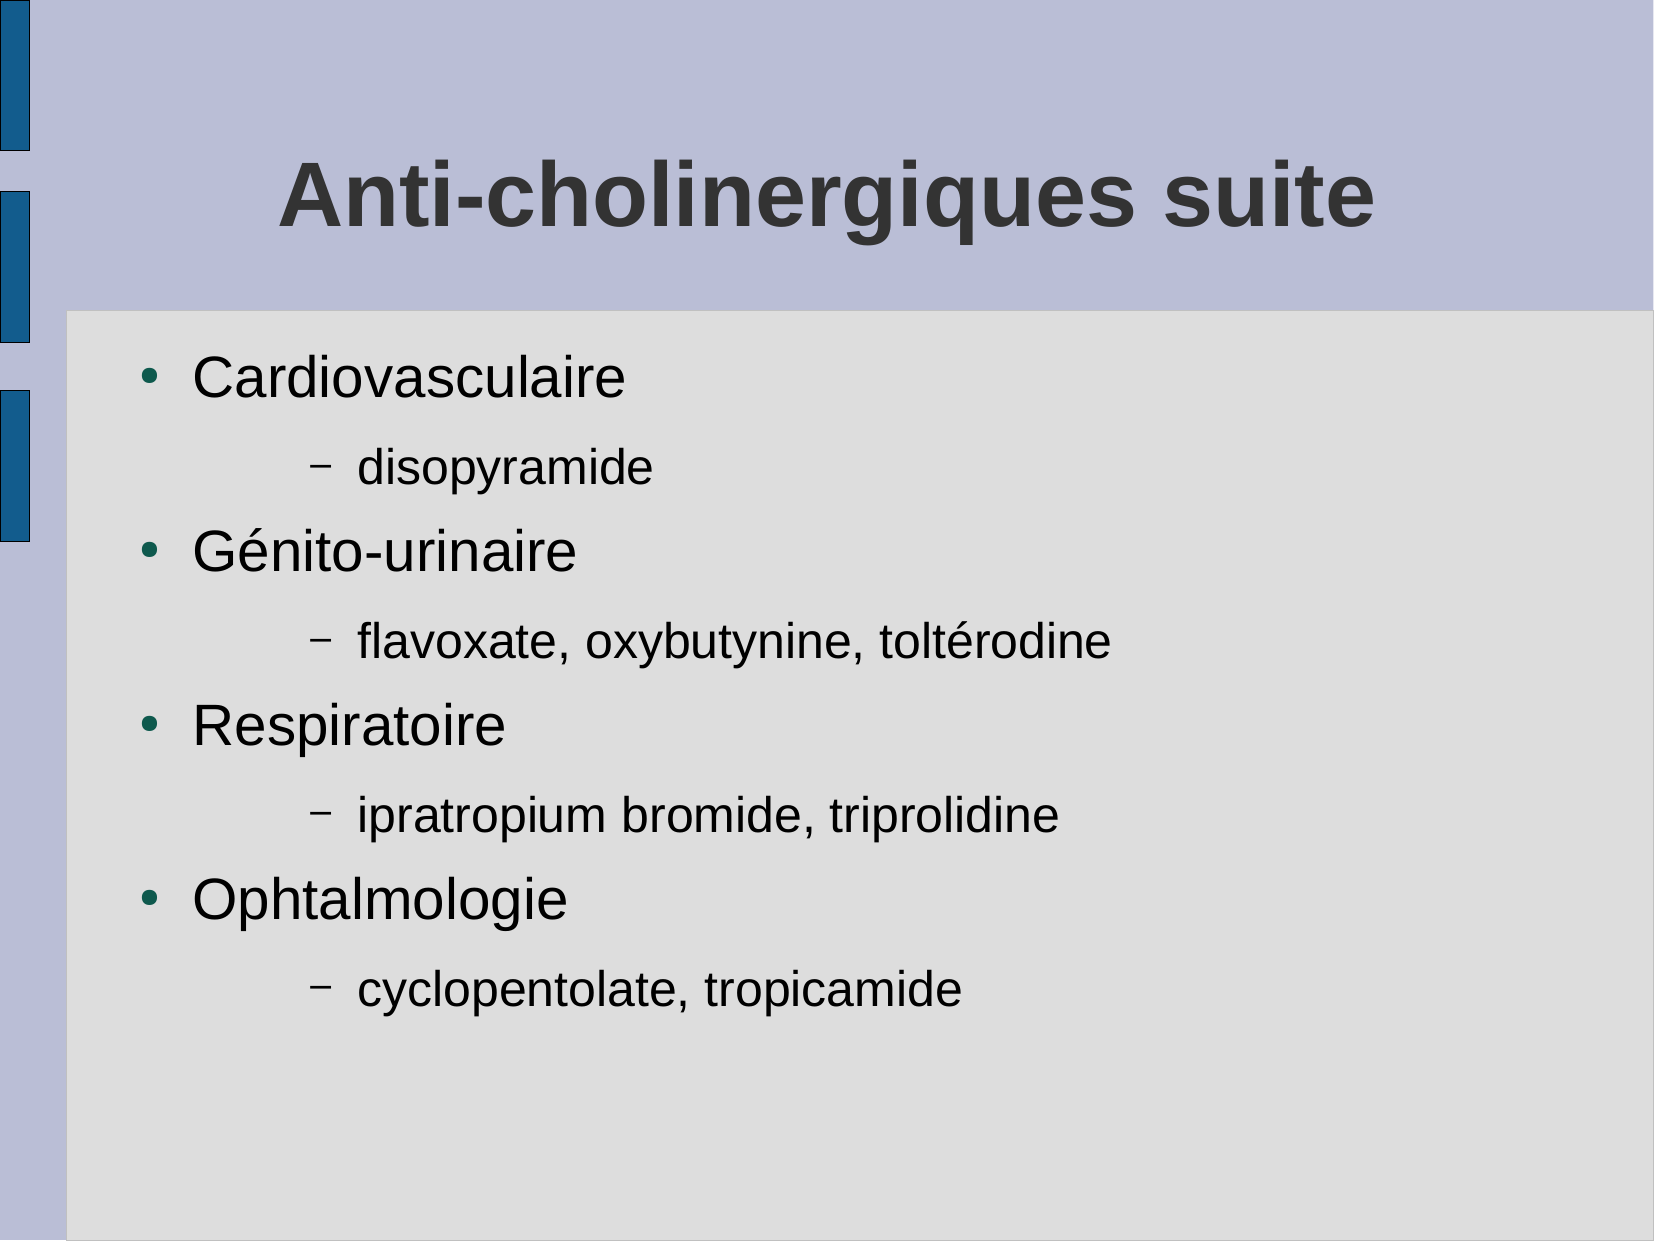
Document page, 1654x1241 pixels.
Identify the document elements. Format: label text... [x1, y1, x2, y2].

list Cardiovasculaire disopyramide Génito-urinaire flavoxate, oxybutynine, toltérodine Respiratoire ipratropium bromide, triprolidine Ophtalmologie cyclopentolate, tropicamide [121, 344, 1534, 1112]
title Anti-cholinergiques suite [121, 98, 1534, 291]
